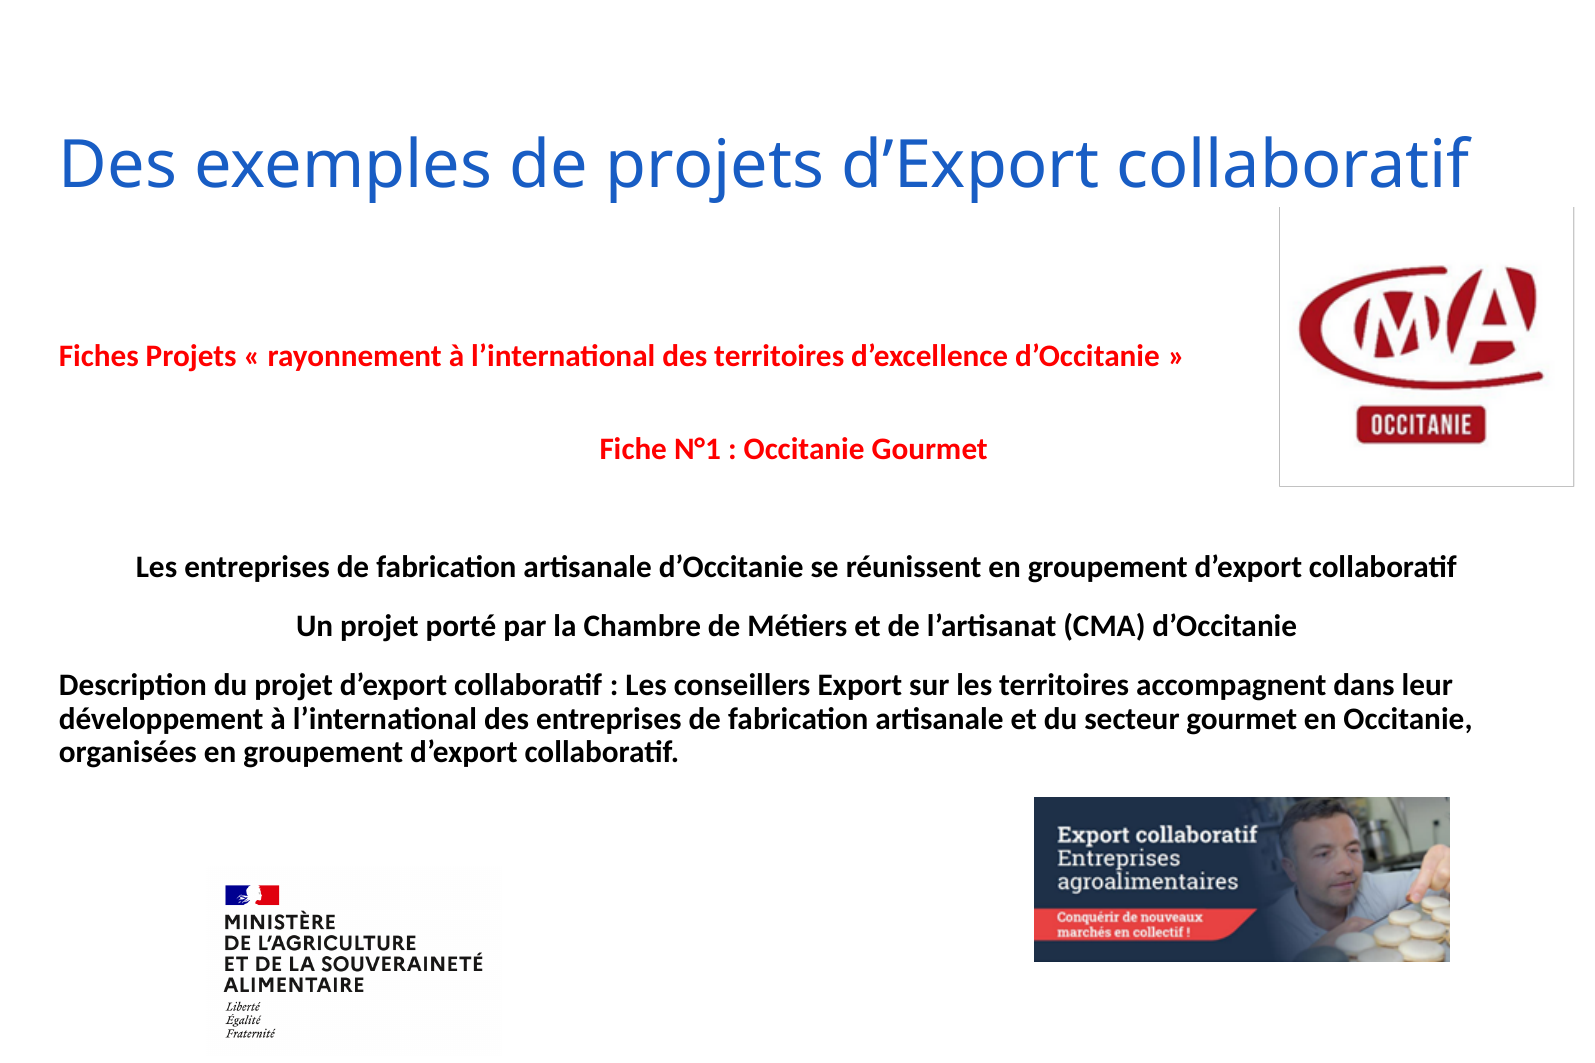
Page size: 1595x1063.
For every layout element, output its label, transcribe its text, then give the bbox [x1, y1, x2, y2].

title Des exemples de projets d’Export collaboratif [59, 59, 1536, 207]
list Fiches Projets « rayonnement à l’international des territoires d’excellence d’Occitanie » Fiche N°1 : Occitanie Gourmet Les entreprises de fabrication artisanale d’Occitanie se réunissent en groupement d’export collaboratif Un projet porté par la Chambre de Métiers et de l’artisanat (CMA) d’Occitanie Description du projet d’export collaboratif : Les conseillers Export sur les territoires accompagnent dans leur développement à l’international des entreprises de fabrication artisanale et du secteur gourmet en Occitanie, organisées en groupement d’export collaboratif. [59, 295, 1536, 912]
picture [206, 912, 502, 1056]
picture [1033, 797, 1450, 962]
picture [1269, 206, 1582, 504]
